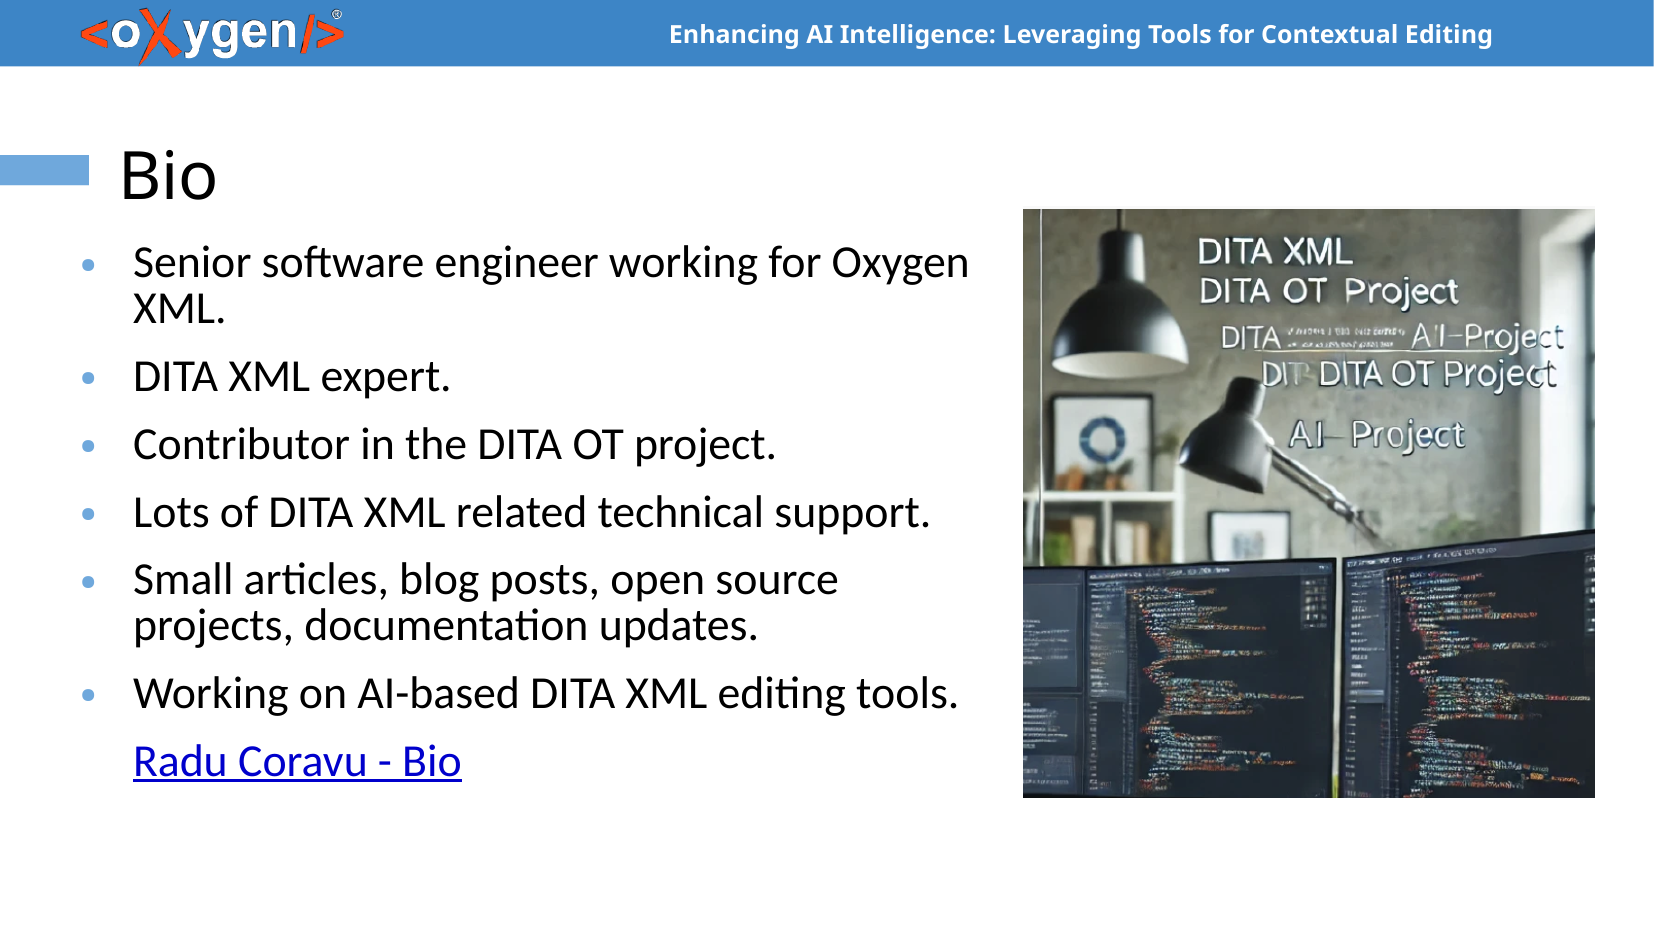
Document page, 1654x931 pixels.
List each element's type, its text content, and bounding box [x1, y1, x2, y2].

picture [1023, 206, 1595, 798]
text_box [0, 155, 89, 186]
title Bio [118, 131, 455, 216]
list Senior software engineer working for Oxygen XML. DITA XML expert. Contributor in the DITA OT project. Lots of DITA XML related technical support. Small articles, blog posts, open source projects, documentation updates. Working on AI-based DITA XML editing tools. Radu Coravu - Bio [62, 243, 1004, 886]
picture [75, 0, 355, 72]
